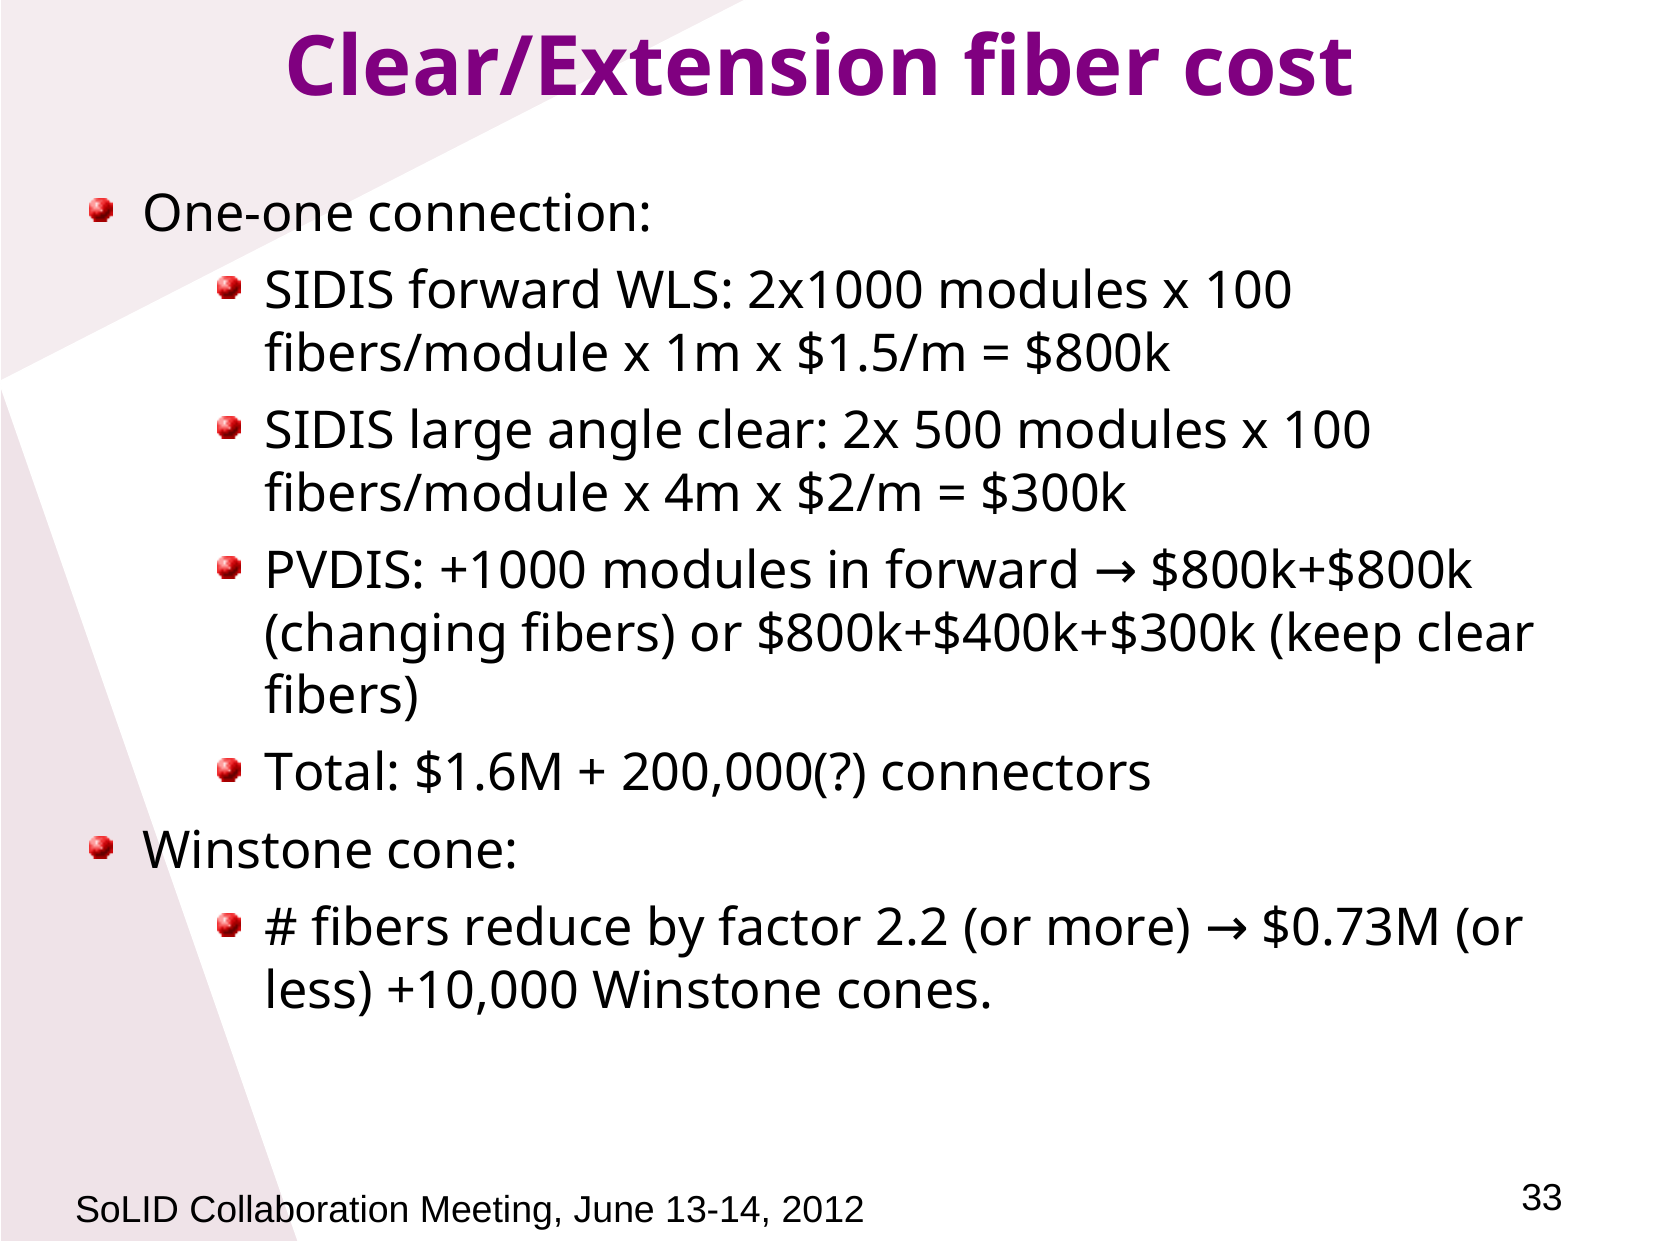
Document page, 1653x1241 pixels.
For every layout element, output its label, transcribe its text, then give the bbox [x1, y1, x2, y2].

text_box One-one connection: SIDIS forward WLS: 2x1000 modules x 100 fibers/module x 1m x $1.5/m = $800k SIDIS large angle clear: 2x 500 modules x 100 fibers/module x 4m x $2/m = $300k PVDIS: +1000 modules in forward → $800k+$800k (changing fibers) or $800k+$400k+$300k (keep clear fibers) Total: $1.6M + 200,000(?) connectors Winstone cone: # fibers reduce by factor 2.2 (or more) → $0.73M (or less) +10,000 Winstone cones. [75, 171, 1613, 1027]
title Clear/Extension fiber cost [68, 13, 1571, 152]
